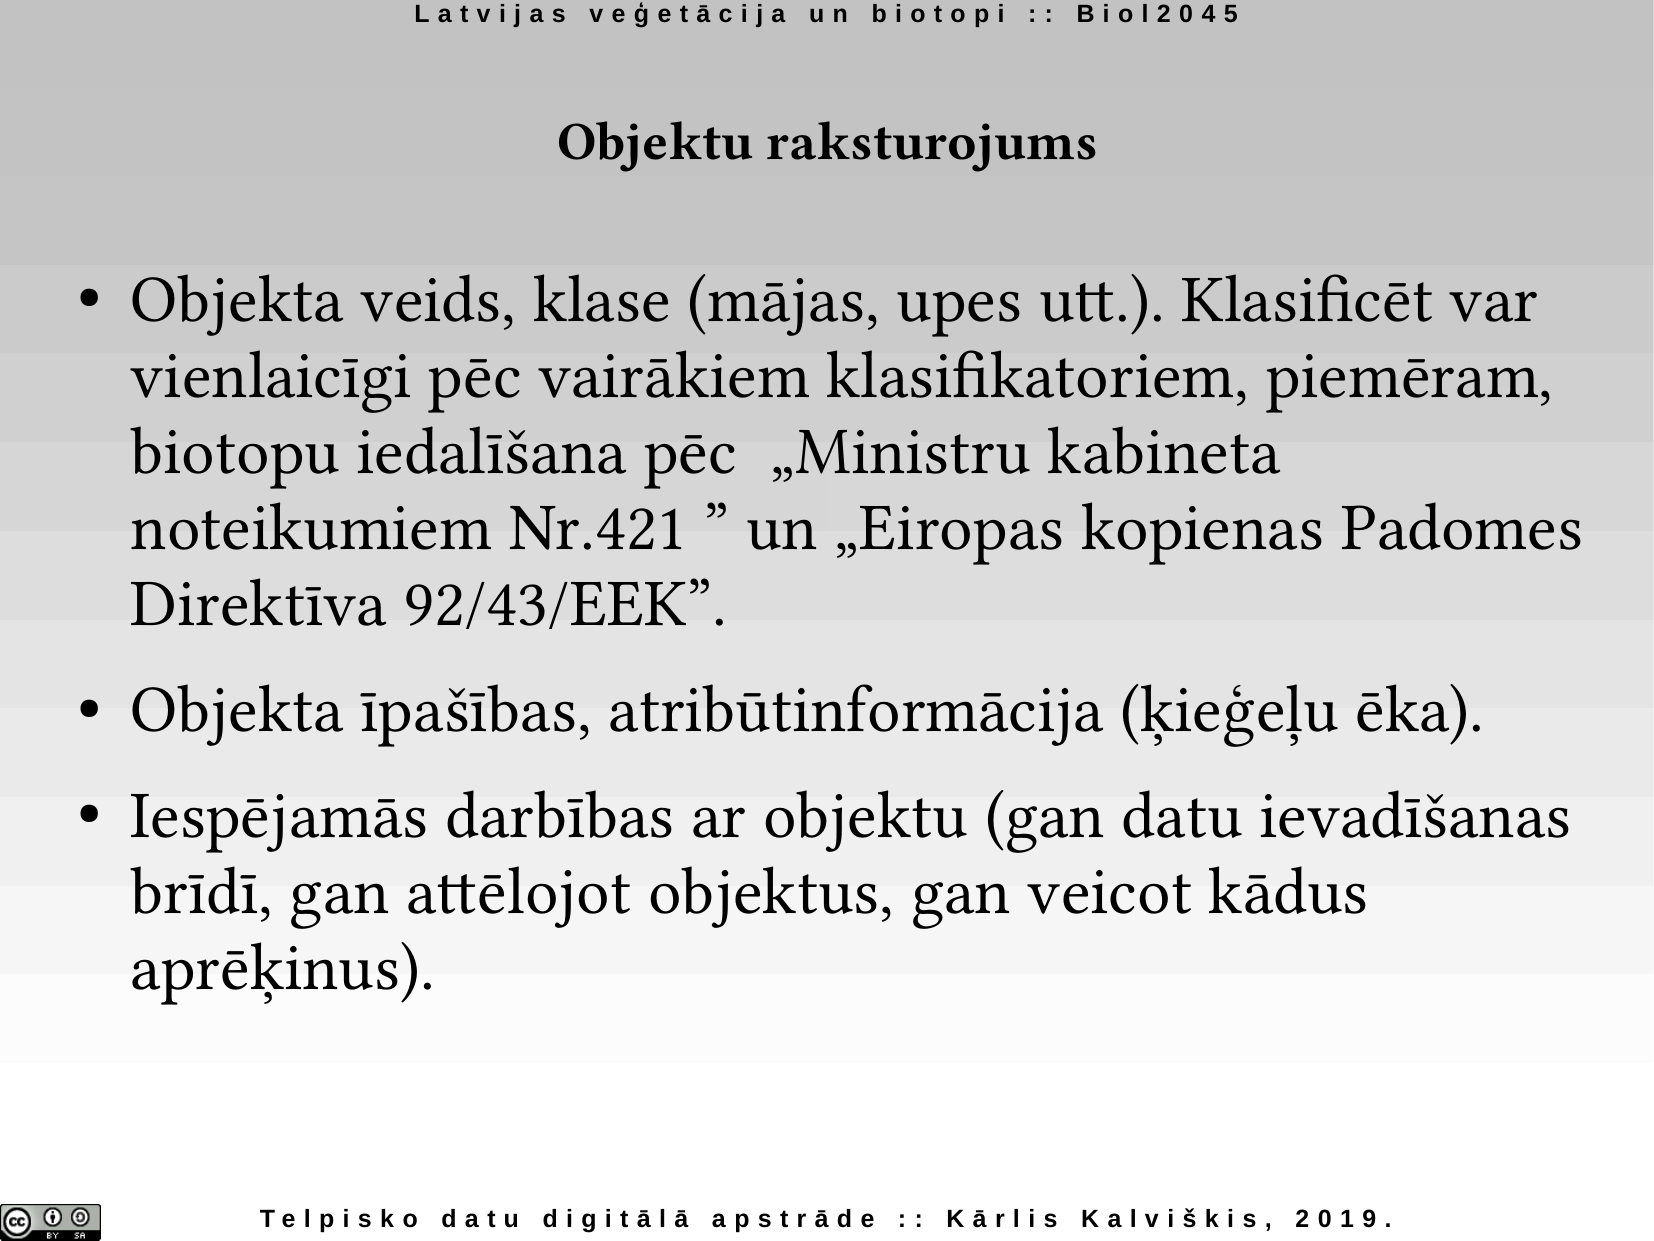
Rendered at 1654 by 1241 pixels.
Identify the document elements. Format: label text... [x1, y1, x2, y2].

picture [0, 0, 1654, 1241]
list Objekta veids, klase (mājas, upes utt.). Klasificēt var vienlaicīgi pēc vairākiem klasifikatoriem, piemēram, biotopu iedalīšana pēc „Ministru kabineta noteikumiem Nr.421 ” un „Eiropas kopienas Padomes Direktīva 92/43/EEK”. Objekta īpašības, atribūtinformācija (ķieģeļu ēka). Iespējamās darbības ar objektu (gan datu ievadīšanas brīdī, gan attēlojot objektus, gan veicot kādus aprēķinus). [59, 261, 1596, 1007]
title Objektu raksturojums [59, 37, 1596, 246]
